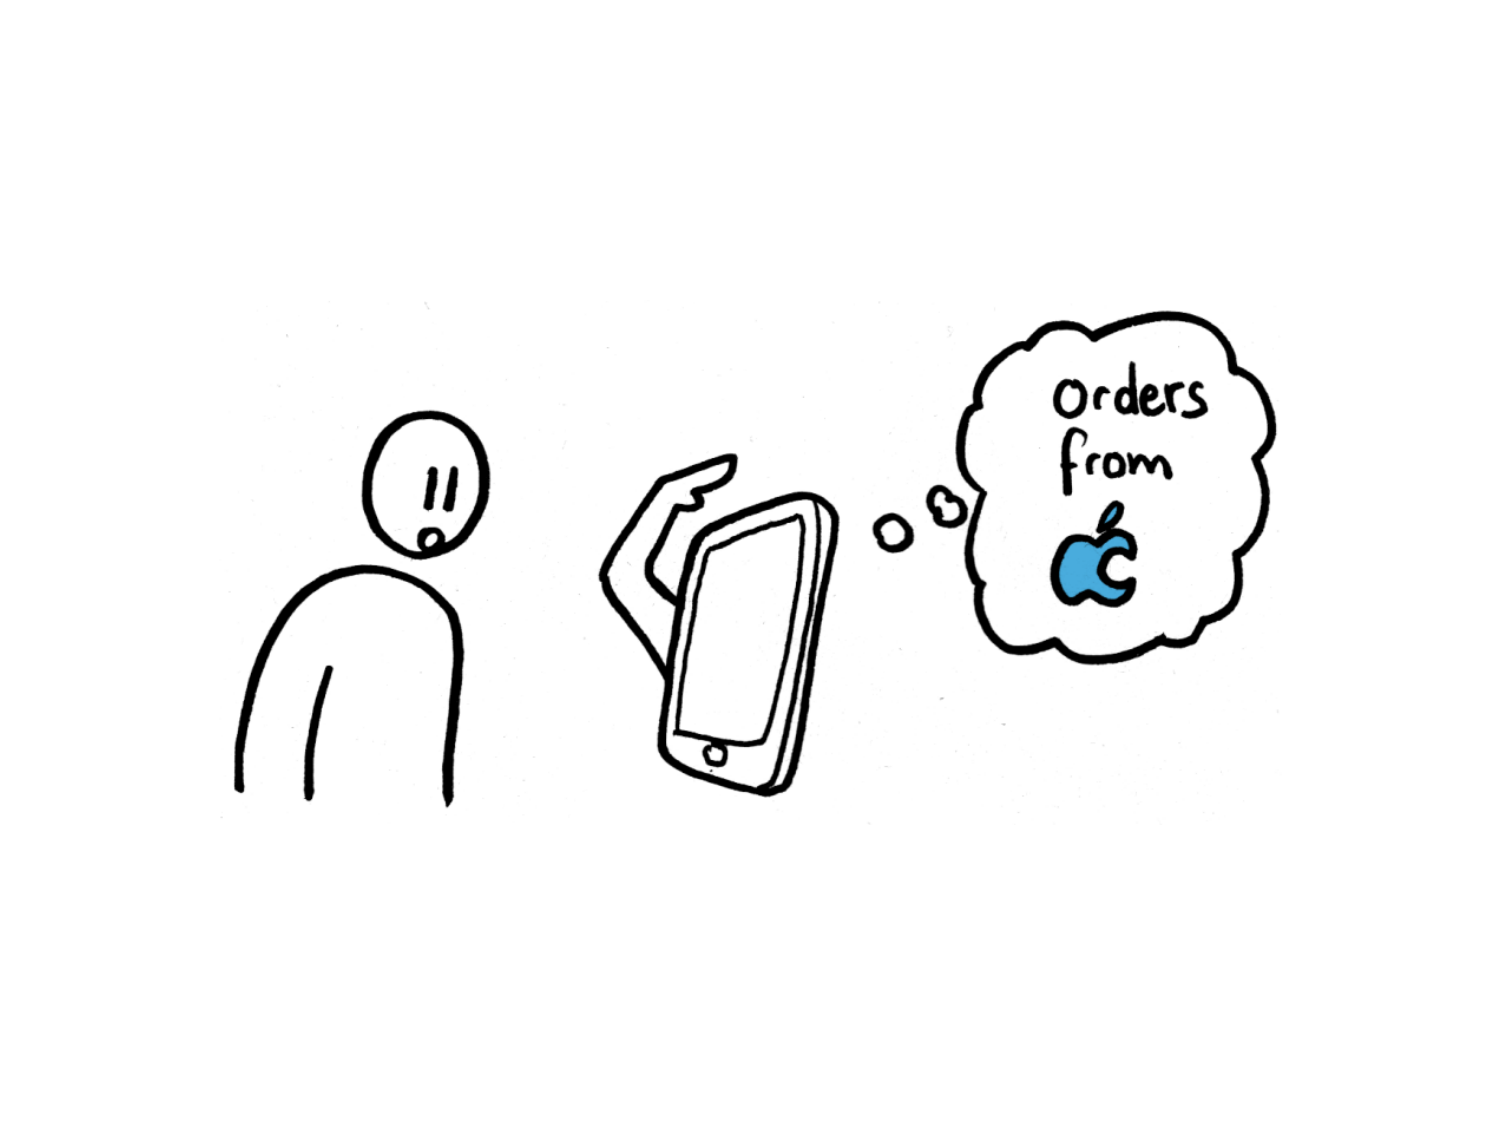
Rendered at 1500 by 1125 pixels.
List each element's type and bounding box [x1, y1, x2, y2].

picture [218, 300, 1282, 825]
